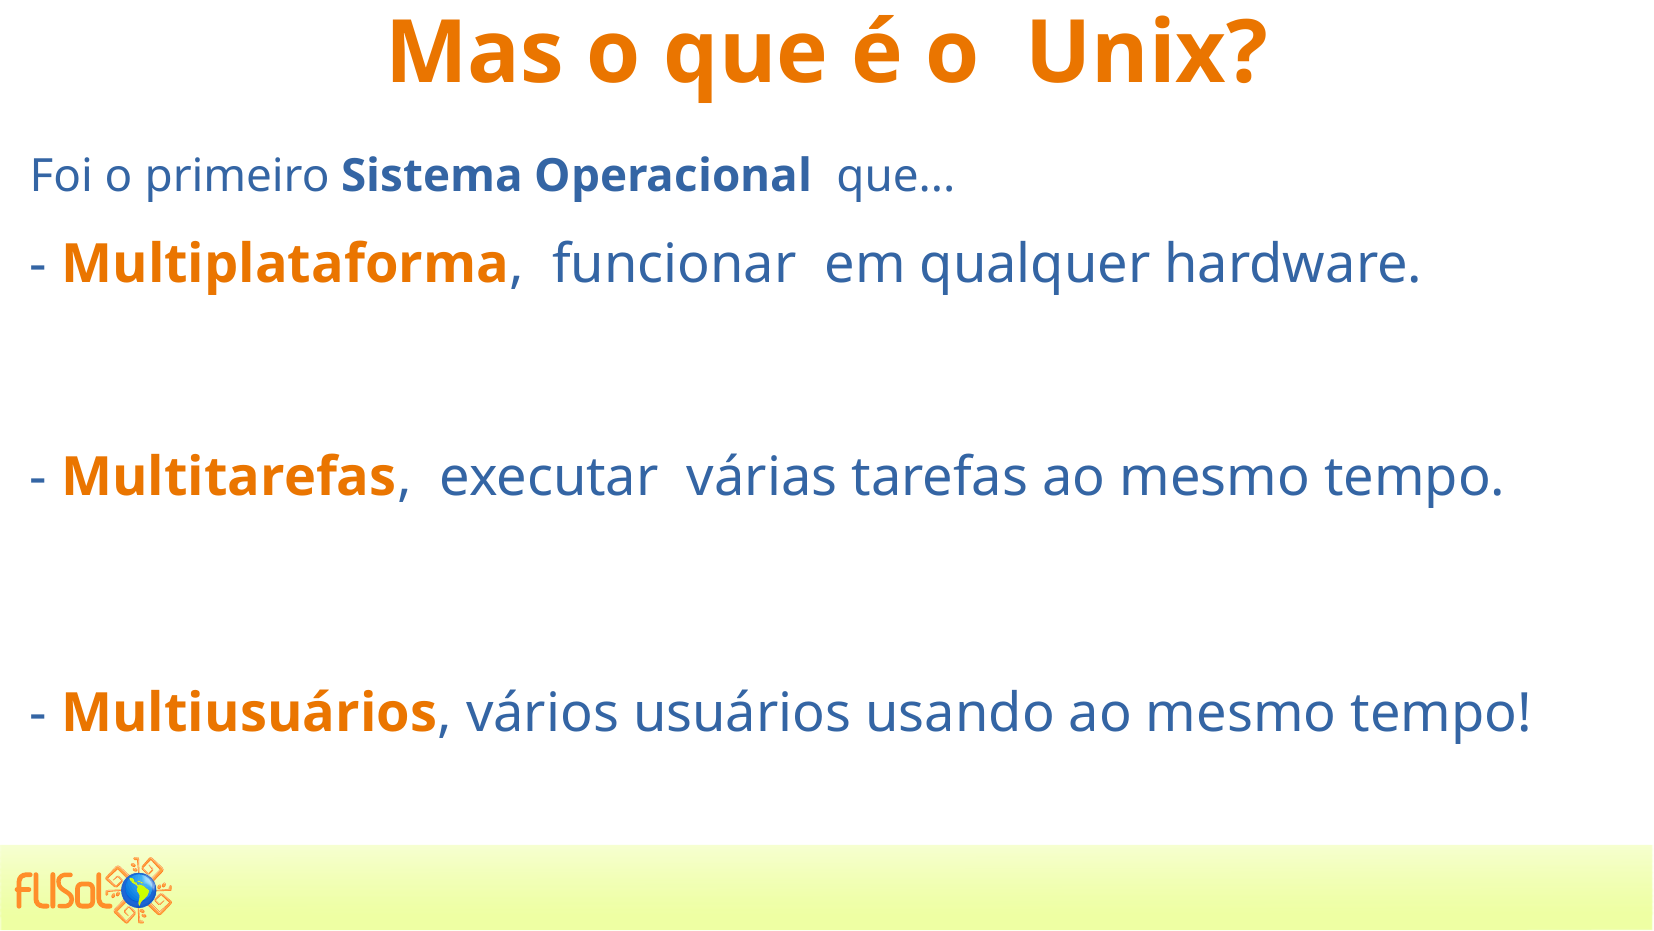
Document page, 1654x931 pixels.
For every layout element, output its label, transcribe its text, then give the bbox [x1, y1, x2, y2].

text_box Foi o primeiro Sistema Operacional que... [29, 139, 1625, 207]
text_box Mas o que é o Unix? [29, 0, 1625, 99]
text_box - Multiusuários, vários usuários usando ao mesmo tempo! [29, 677, 1625, 745]
text_box [0, 844, 1654, 931]
text_box - Multiplataforma, funcionar em qualquer hardware. [29, 228, 1625, 296]
text_box - Multitarefas, executar várias tarefas ao mesmo tempo. [29, 440, 1625, 508]
